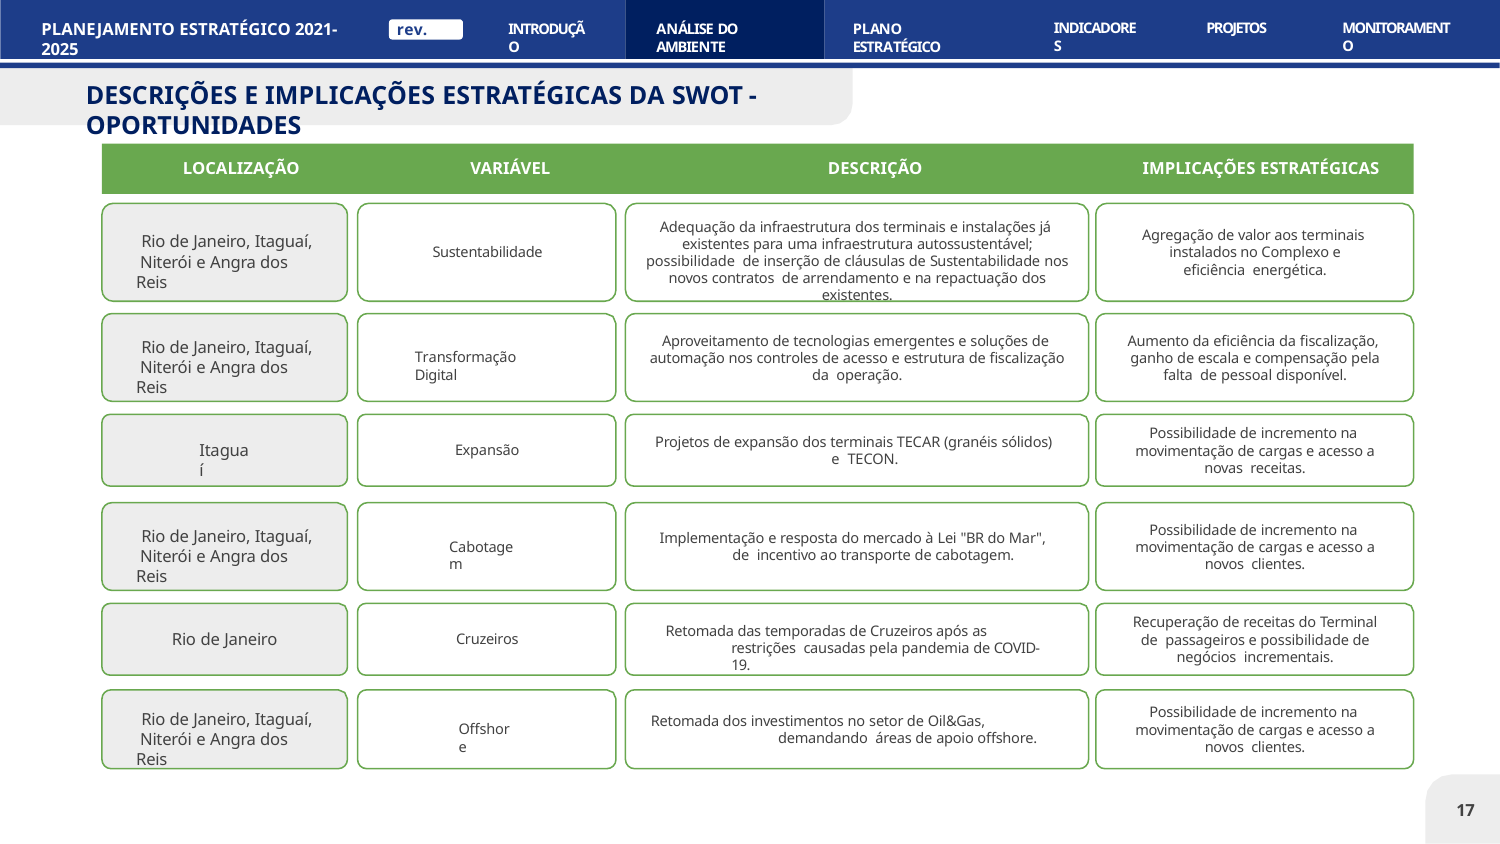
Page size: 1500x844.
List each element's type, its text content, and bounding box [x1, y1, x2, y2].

text_box [103, 416, 346, 485]
text_box MONITORAMENTO [1340, 16, 1453, 39]
text_box [103, 504, 346, 589]
text_box [103, 605, 346, 674]
text_box Aproveitamento de tecnologias emergentes e soluções de automação nos controles de acesso e estrutura de ﬁscalização da operação. [640, 329, 1073, 386]
text_box Agregação de valor aos terminais instalados no Complexo e eﬁciência energética. [1136, 223, 1373, 280]
text_box DESCRIÇÕES E IMPLICAÇÕES ESTRATÉGICAS DA SWOT - OPORTUNIDADES [83, 77, 842, 112]
text_box PROJETOS [1204, 16, 1272, 39]
text_box Possibilidade de incremento na movimentação de cargas e acesso a novos clientes. [1112, 700, 1397, 757]
text_box [1425, 774, 1500, 844]
text_box [261, 119, 268, 126]
text_box [126, 119, 135, 126]
text_box Implementação e resposta do mercado à Lei "BR do Mar", de incentivo ao transporte de cabotagem. [657, 526, 1056, 566]
text_box Expansão [452, 439, 521, 461]
text_box Rio de Janeiro [169, 626, 280, 651]
text_box [226, 119, 233, 126]
text_box PLANO ESTRATÉGICO [850, 17, 982, 40]
text_box rev. 2022 [394, 17, 457, 41]
text_box Rio de Janeiro, Itaguaí, Niterói e Angra dos Reis [133, 229, 316, 274]
text_box Recuperação de receitas do Terminal de passageiros e possibilidade de negócios incrementais. [1121, 610, 1388, 667]
text_box Rio de Janeiro, Itaguaí, Niterói e Angra dos Reis [133, 706, 316, 751]
text_box INTRODUÇÃO [506, 17, 589, 40]
text_box [0, 62, 1500, 126]
text_box LOCALIZAÇÃO VARIÁVEL DESCRIÇÃO IMPLICAÇÕES ESTRATÉGICAS [101, 143, 1414, 194]
text_box Cabotagem [447, 535, 527, 558]
text_box PLANEJAMENTO ESTRATÉGICO 2021-2025 [39, 16, 374, 41]
text_box [103, 205, 346, 300]
text_box Aumento da eﬁciência da ﬁscalização, ganho de escala e compensação pela falta de pessoal disponível. [1114, 329, 1395, 386]
text_box Retomada dos investimentos no setor de Oil&Gas, demandando áreas de apoio offshore. [648, 709, 1065, 749]
text_box Sustentabilidade [430, 241, 544, 263]
text_box Cruzeiros [453, 628, 520, 650]
text_box Adequação da infraestrutura dos terminais e instalações já existentes para uma infraestrutura autossustentável; possibilidade de inserção de cláusulas de Sustentabilidade nos novos contratos de arrendamento e na repactuação dos existentes. [640, 215, 1074, 289]
text_box [103, 315, 346, 400]
text_box Projetos de expansão dos terminais TECAR (granéis sólidos) e TECON. [653, 430, 1060, 470]
text_box Transformação Digital [412, 346, 561, 368]
text_box Rio de Janeiro, Itaguaí, Niterói e Angra dos Reis [133, 523, 316, 568]
text_box ANÁLISE DO AMBIENTE [654, 17, 796, 40]
text_box [0, 0, 1500, 59]
text_box [103, 691, 346, 767]
text_box INDICADORES [1051, 16, 1137, 39]
text_box Itaguaí [197, 437, 253, 462]
text_box [90, 119, 99, 126]
text_box Possibilidade de incremento na movimentação de cargas e acesso a novos clientes. [1112, 518, 1397, 575]
text_box Possibilidade de incremento na movimentação de cargas e acesso a novas receitas. [1113, 421, 1397, 478]
text_box 11 [1450, 799, 1480, 823]
text_box Rio de Janeiro, Itaguaí, Niterói e Angra dos Reis [133, 334, 316, 379]
text_box Retomada das temporadas de Cruzeiros após as restrições causadas pela pandemia de COVID-19. [663, 619, 1050, 659]
text_box Offshore [456, 718, 518, 740]
